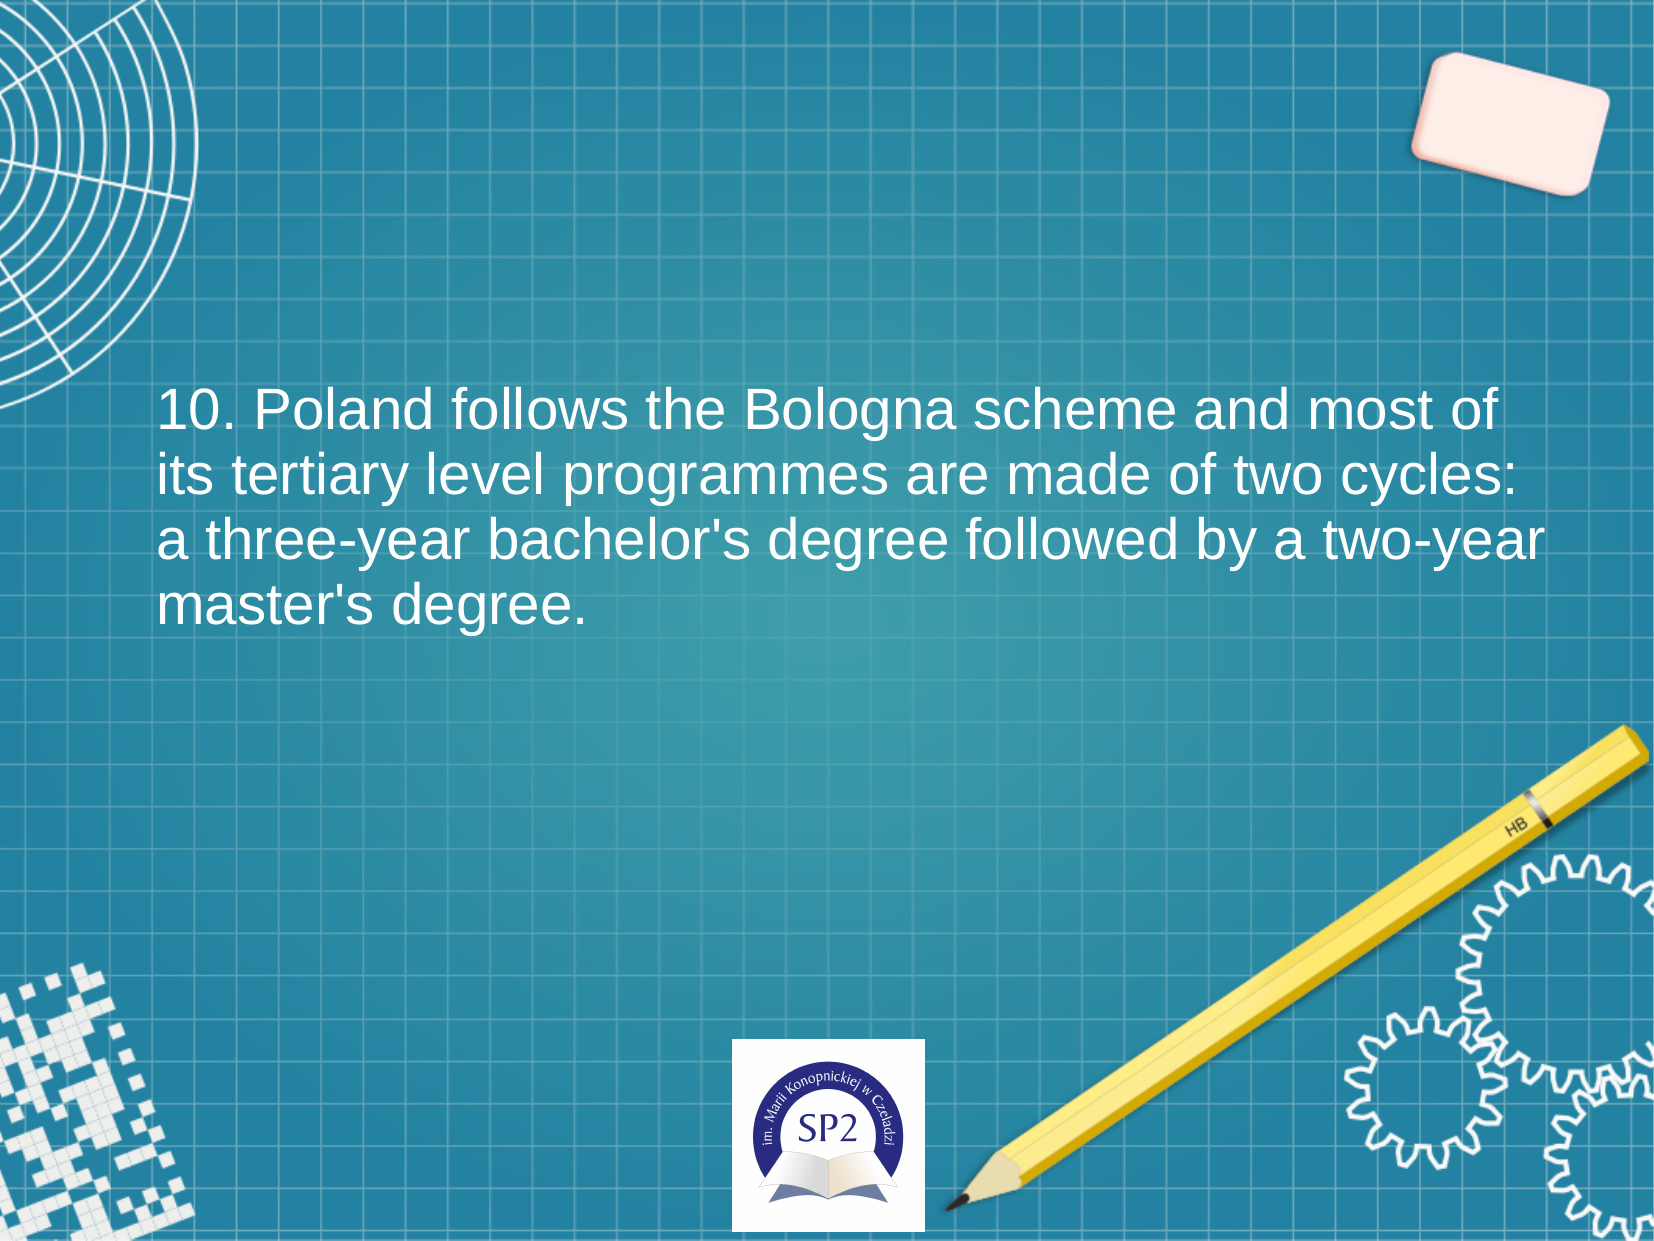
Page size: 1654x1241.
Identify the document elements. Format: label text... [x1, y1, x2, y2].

picture [0, 0, 1654, 1241]
text_box 10. Poland follows the Bologna scheme and most of its tertiary level programmes are made of two cycles: a three-year bachelor's degree followed by a two-year master's degree. [141, 366, 1595, 827]
